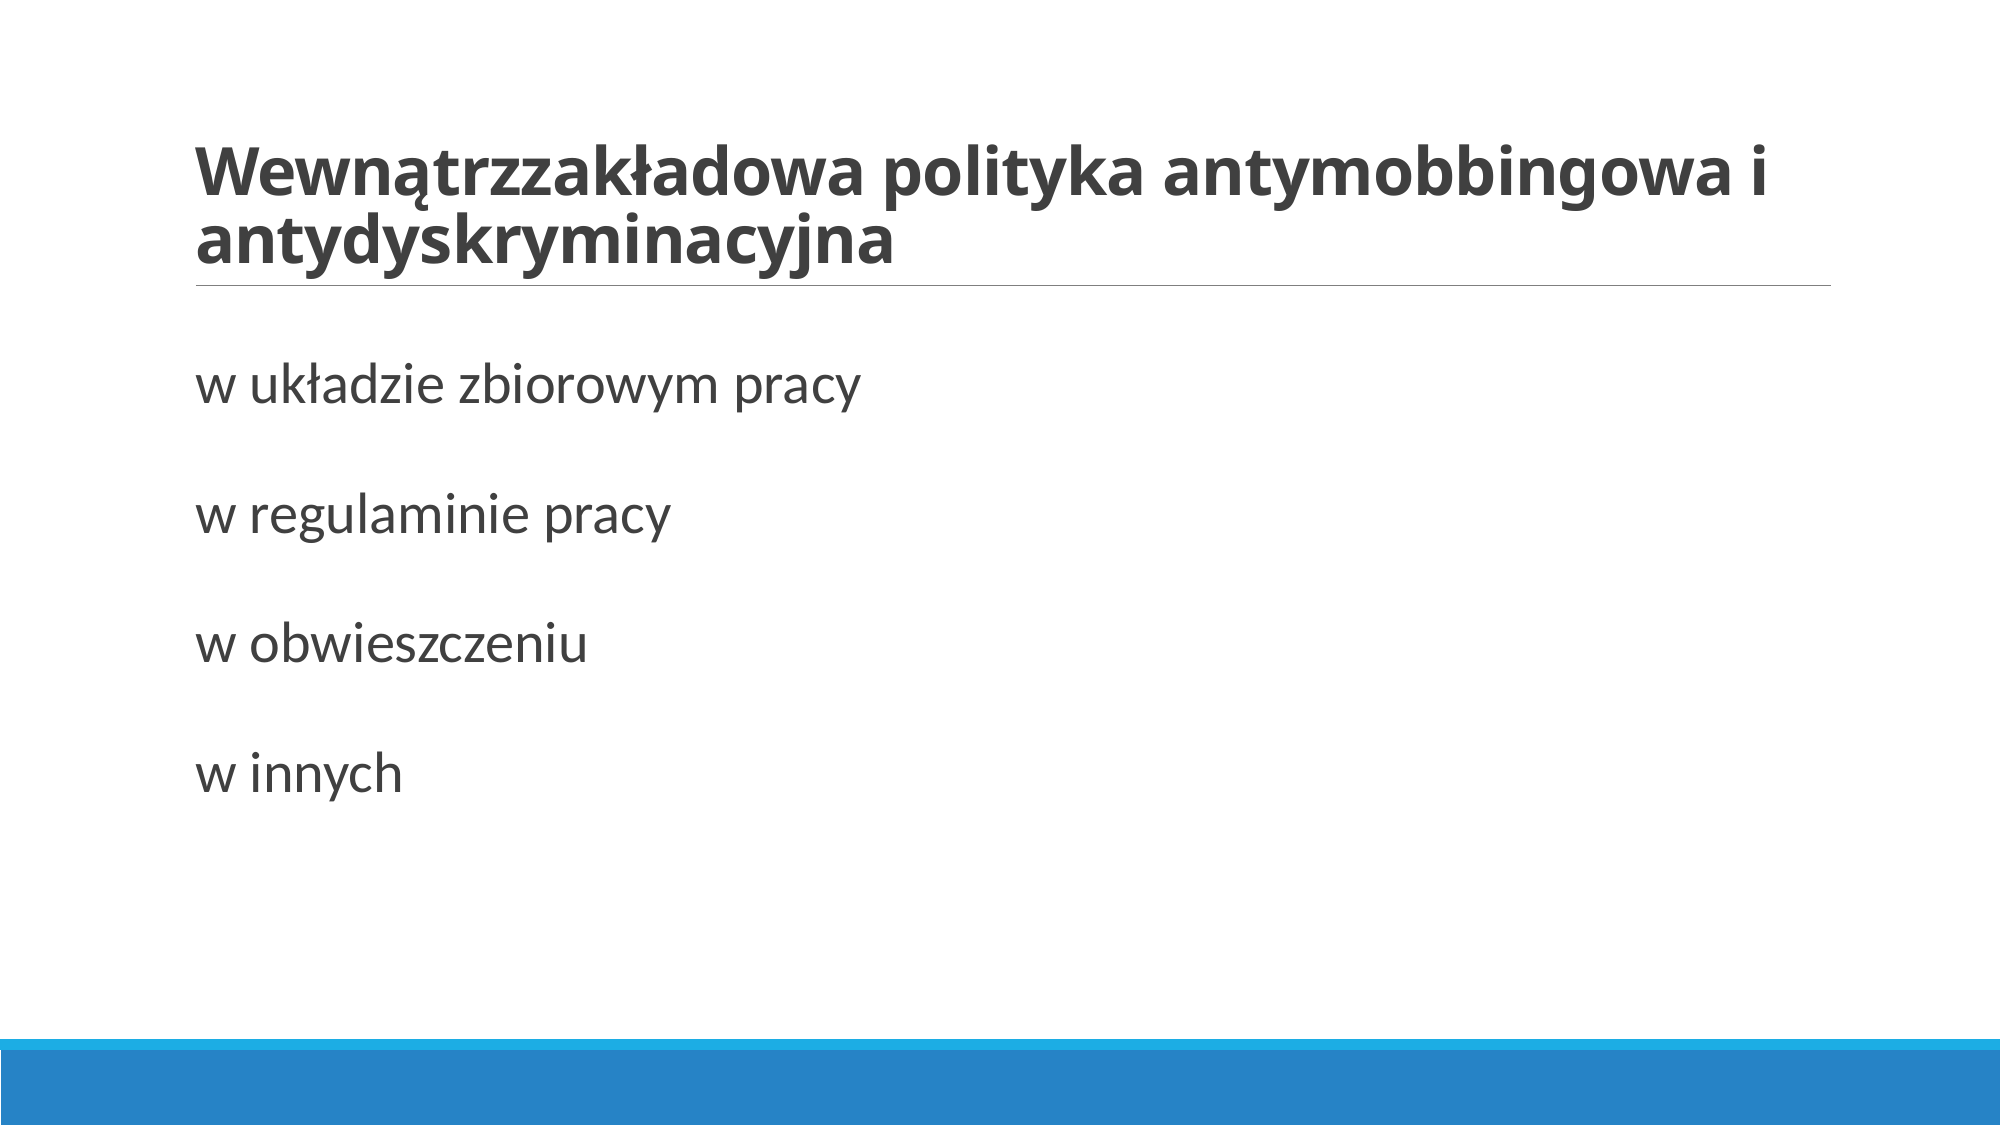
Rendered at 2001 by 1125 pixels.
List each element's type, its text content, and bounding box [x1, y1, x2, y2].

list w układzie zbiorowym pracy w regulaminie pracy w obwieszczeniu w innych [180, 302, 1831, 963]
title Wewnątrzzakładowa polityka antymobbingowa i antydyskryminacyjna [180, 47, 1831, 286]
